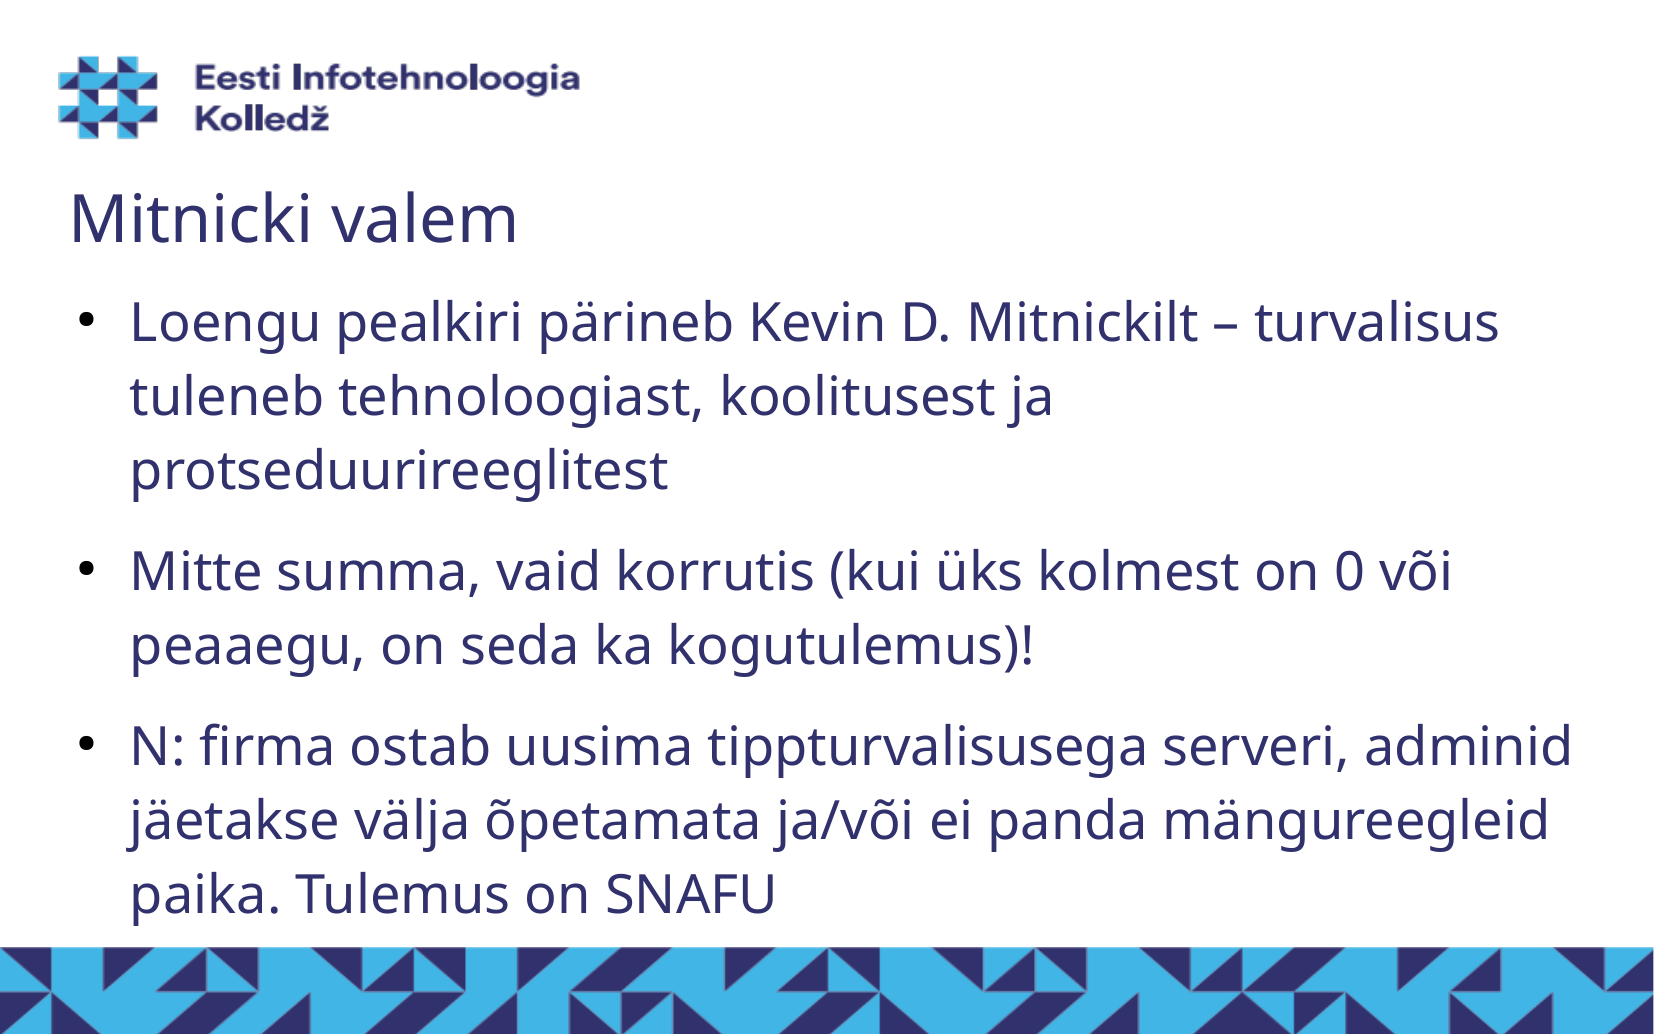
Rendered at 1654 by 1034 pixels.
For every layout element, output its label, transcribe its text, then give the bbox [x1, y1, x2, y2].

title Mitnicki valem [68, 147, 1536, 283]
list Loengu pealkiri pärineb Kevin D. Mitnickilt – turvalisus tuleneb tehnoloogiast, koolitusest ja protseduurireeglitest Mitte summa, vaid korrutis (kui üks kolmest on 0 või peaaegu, on seda ka kogutulemus)! N: firma ostab uusima tippturvalisusega serveri, adminid jäetakse välja õpetamata ja/või ei panda mängureegleid paika. Tulemus on SNAFU [59, 283, 1595, 936]
